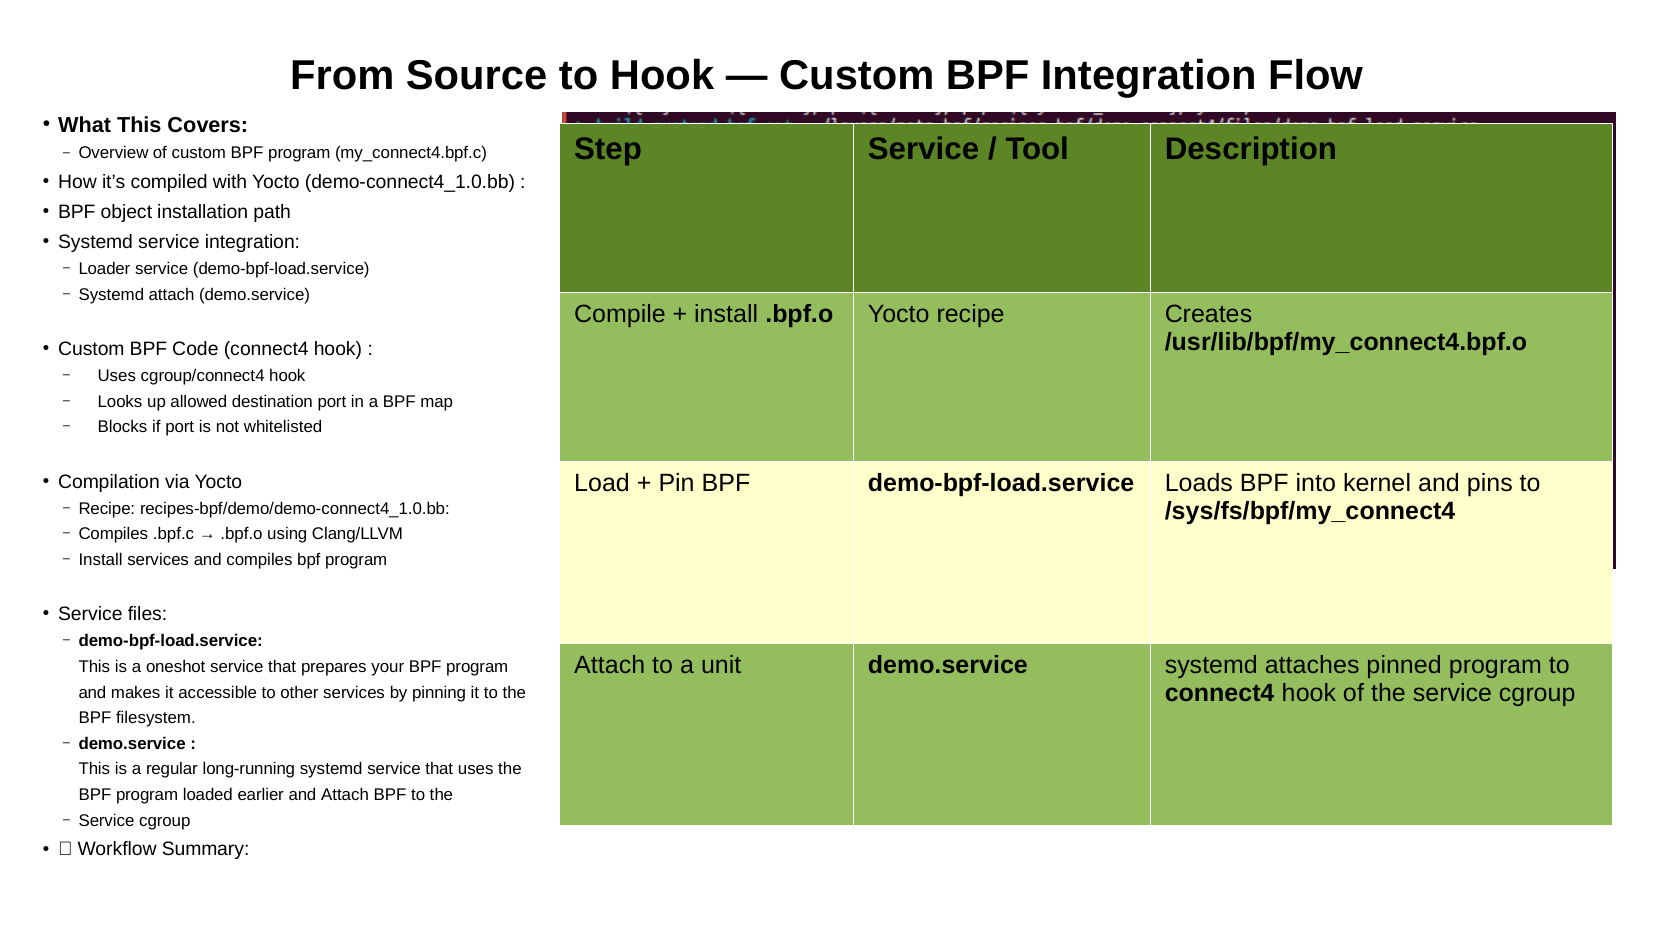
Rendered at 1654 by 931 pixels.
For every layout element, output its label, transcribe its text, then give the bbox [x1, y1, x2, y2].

title From Source to Hook — Custom BPF Integration Flow [82, 37, 1571, 112]
picture [562, 112, 1616, 569]
table_cell systemd attaches pinned program to connect4 hook of the service cgroup [1151, 644, 1612, 825]
table_cell demo.service [854, 644, 1150, 825]
table_cell Attach to a unit [560, 644, 853, 825]
table_header Step [560, 124, 853, 292]
table_cell Yocto recipe [854, 293, 1150, 461]
table_cell Load + Pin BPF [560, 462, 853, 643]
table_cell demo-bpf-load.service [854, 462, 1150, 643]
table_header Service / Tool [854, 124, 1150, 292]
table_header Description [1151, 124, 1612, 292]
list What This Covers: Overview of custom BPF program (my_connect4.bpf.c) How it’s compiled with Yocto (demo-connect4_1.0.bb) : BPF object installation path Systemd service integration: Loader service (demo-bpf-load.service) Systemd attach (demo.service) Custom BPF Code (connect4 hook) : Uses cgroup/connect4 hook Looks up allowed destination port in a BPF map Blocks if port is not whitelisted Compilation via Yocto Recipe: recipes-bpf/demo/demo-connect4_1.0.bb: Compiles .bpf.c → .bpf.o using Clang/LLVM Install services and compiles bpf program Service files: demo-bpf-load.service: This is a oneshot service that prepares your BPF program and makes it accessible to other services by pinning it to the BPF filesystem. demo.service : This is a regular long-running systemd service that uses the BPF program loaded earlier and Attach BPF to the Service cgroup 🔁 Workflow Summary: [37, 112, 563, 863]
table_cell Creates /usr/lib/bpf/my_connect4.bpf.o [1151, 293, 1612, 461]
table_cell Loads BPF into kernel and pins to /sys/fs/bpf/my_connect4 [1151, 462, 1612, 643]
table_cell Compile + install .bpf.o [560, 293, 853, 461]
